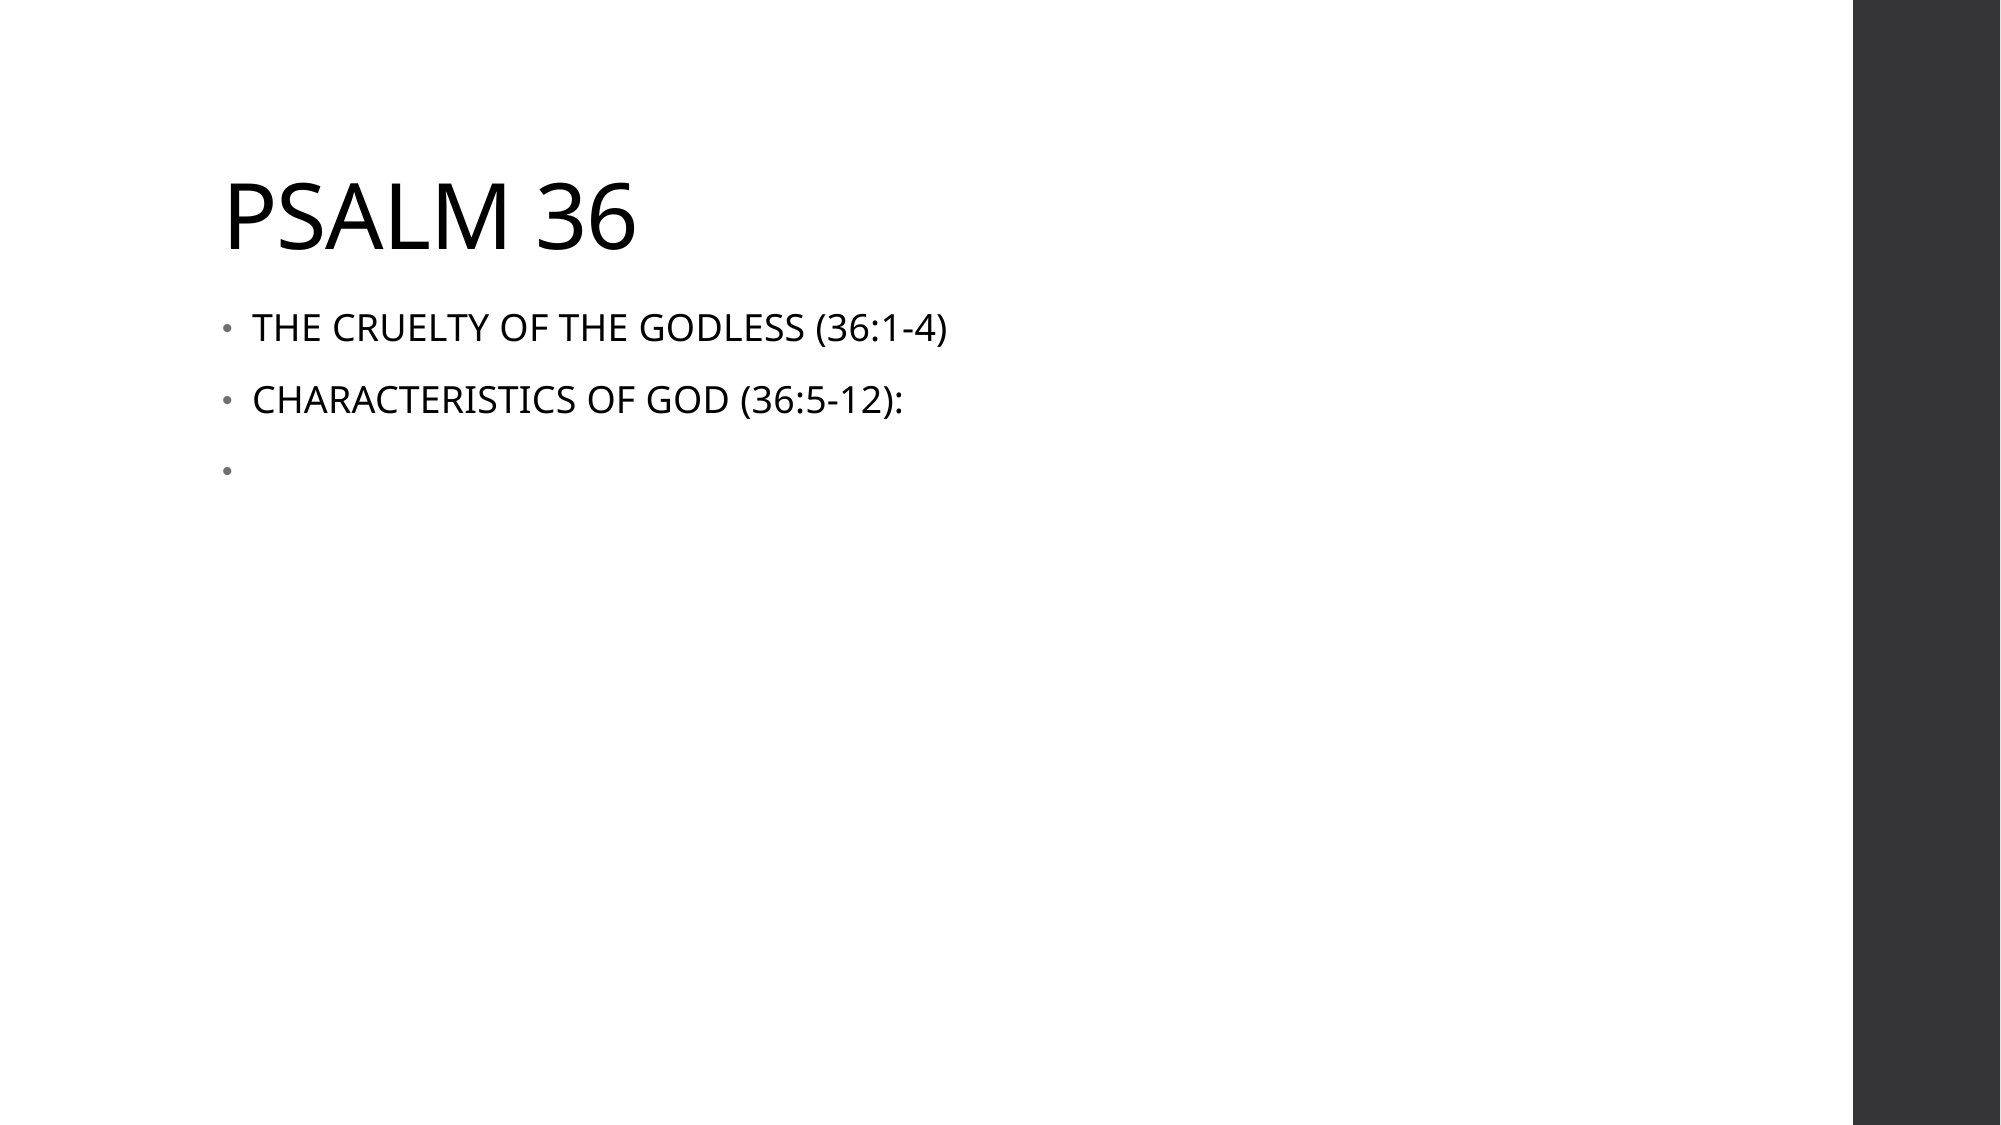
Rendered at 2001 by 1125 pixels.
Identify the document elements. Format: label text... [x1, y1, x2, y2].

list THE CRUELTY OF THE GODLESS (36:1-4) CHARACTERISTICS OF GOD (36:5-12): [206, 299, 1617, 1014]
title PSALM 36 [206, 60, 1797, 278]
